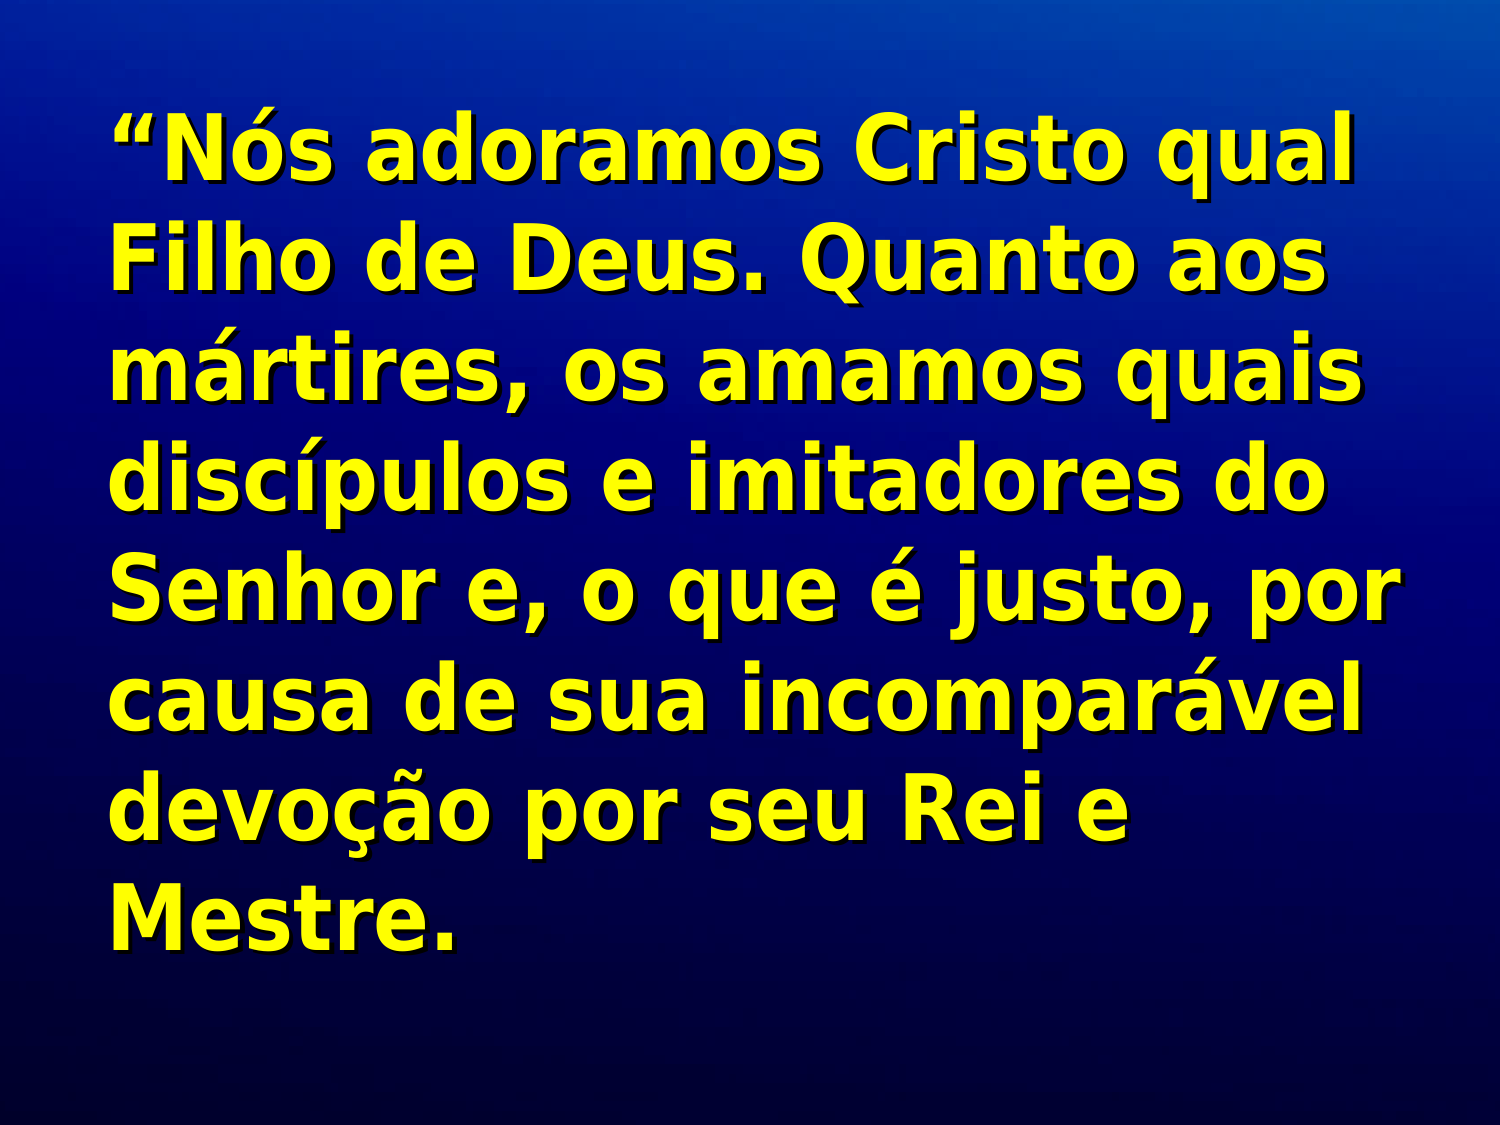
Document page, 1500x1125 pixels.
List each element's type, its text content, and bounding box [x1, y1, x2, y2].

picture [0, 0, 1500, 1125]
text_box “Nós adoramos Cristo qual Filho de Deus. Quanto aos mártires, os amamos quais discípulos e imitadores do Senhor e, o que é justo, por causa de sua incomparável devoção por seu Rei e Mestre. [92, 82, 1418, 1040]
